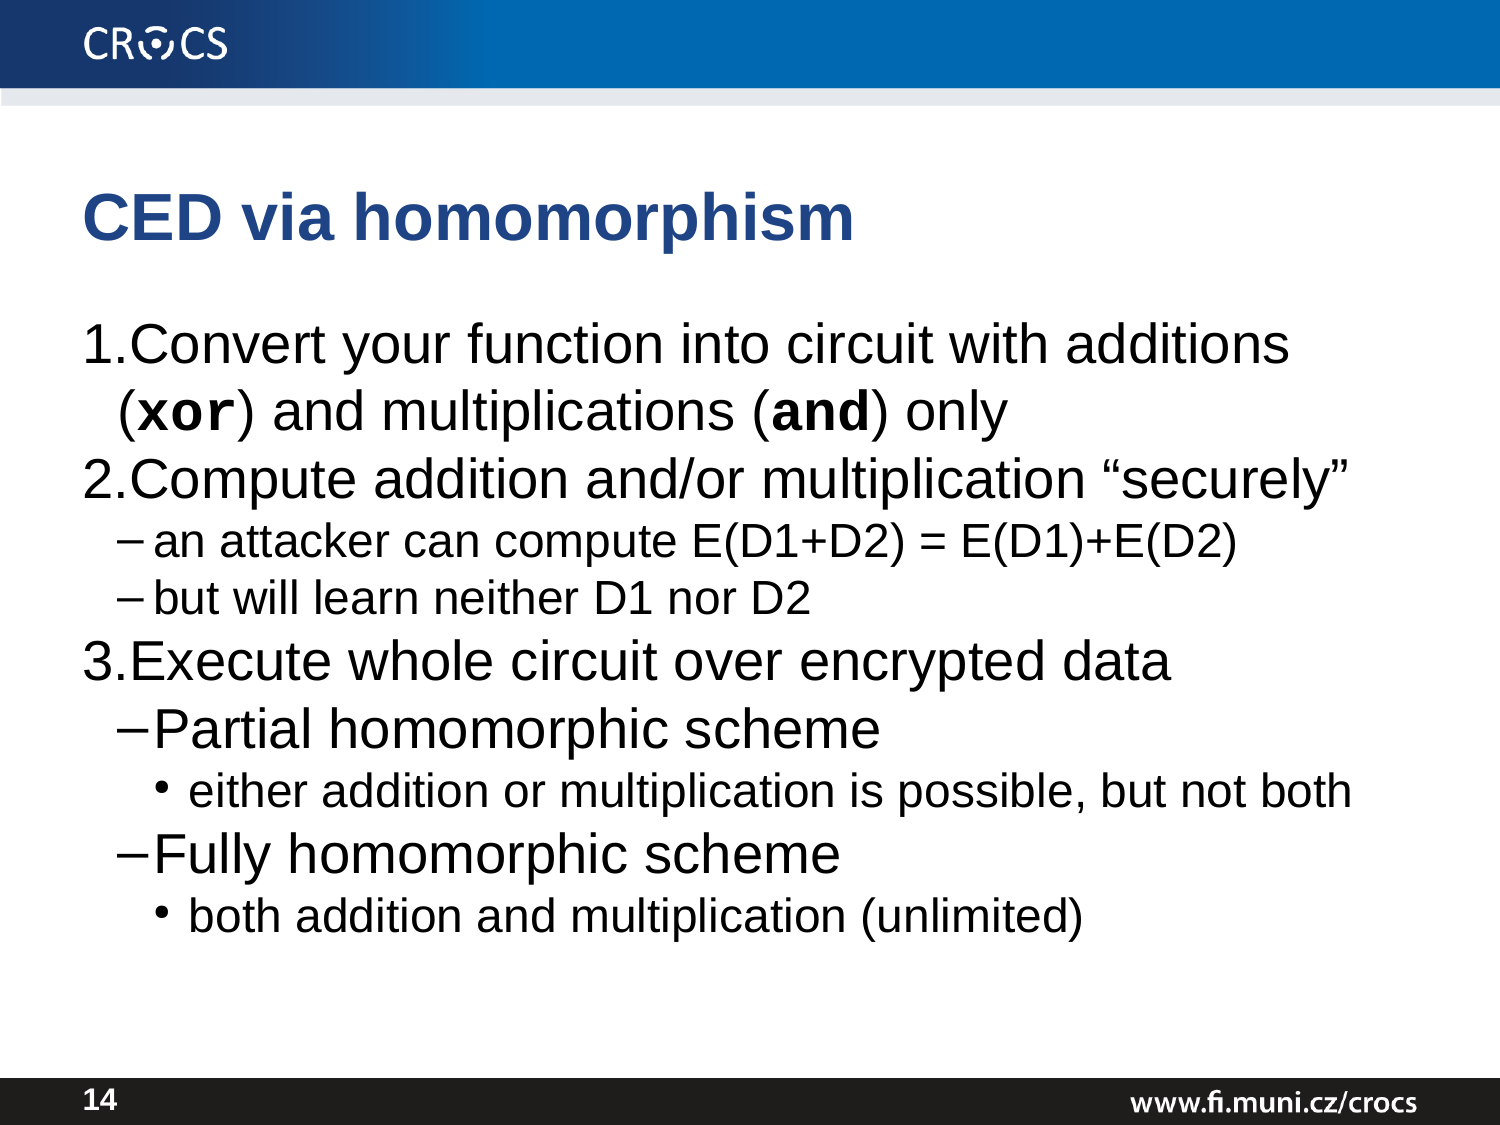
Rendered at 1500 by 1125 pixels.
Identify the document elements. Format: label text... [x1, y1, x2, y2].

text_box CED via homomorphism [82, 148, 1433, 279]
text_box Convert your function into circuit with additions (xor) and multiplications (and) only Compute addition and/or multiplication “securely” an attacker can compute E(D1+D2) = E(D1)+E(D2) but will learn neither D1 nor D2 Execute whole circuit over encrypted data Partial homomorphic scheme either addition or multiplication is possible, but not both Fully homomorphic scheme both addition and multiplication (unlimited) [82, 307, 1433, 988]
text_box <number> [82, 1078, 148, 1125]
picture [0, 0, 1500, 1125]
